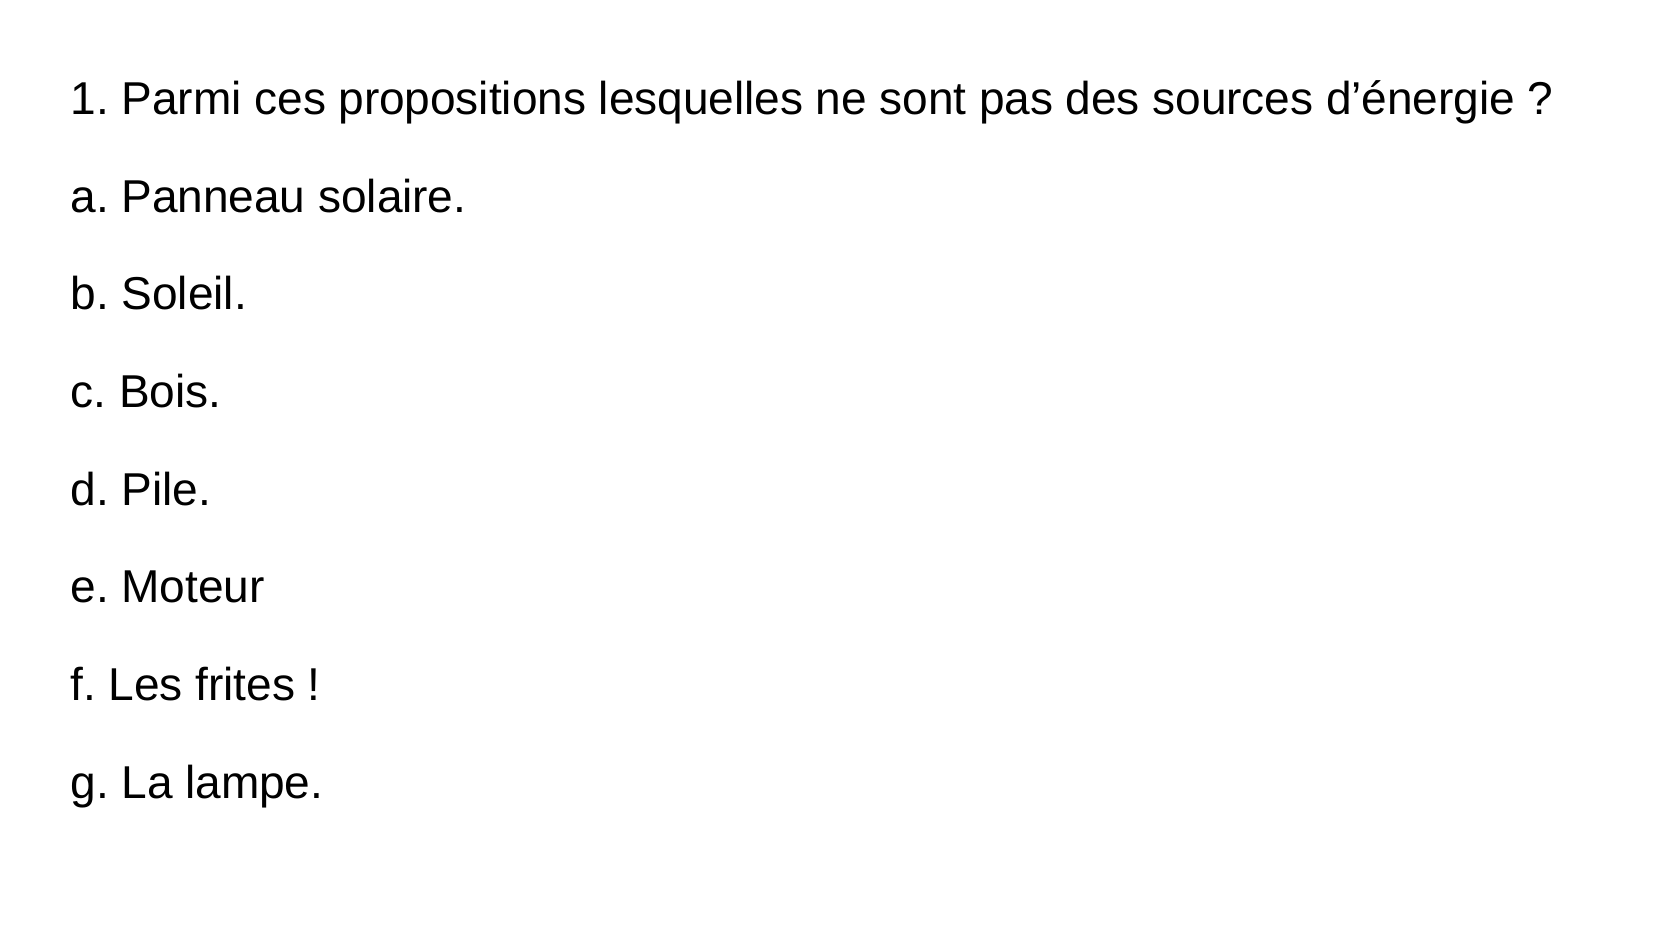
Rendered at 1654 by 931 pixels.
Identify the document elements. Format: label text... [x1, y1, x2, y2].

list 1. Parmi ces propositions lesquelles ne sont pas des sources d’énergie ? a. Panneau solaire. b. Soleil. c. Bois. d. Pile. e. Moteur f. Les frites ! g. La lampe. [70, 47, 1560, 851]
